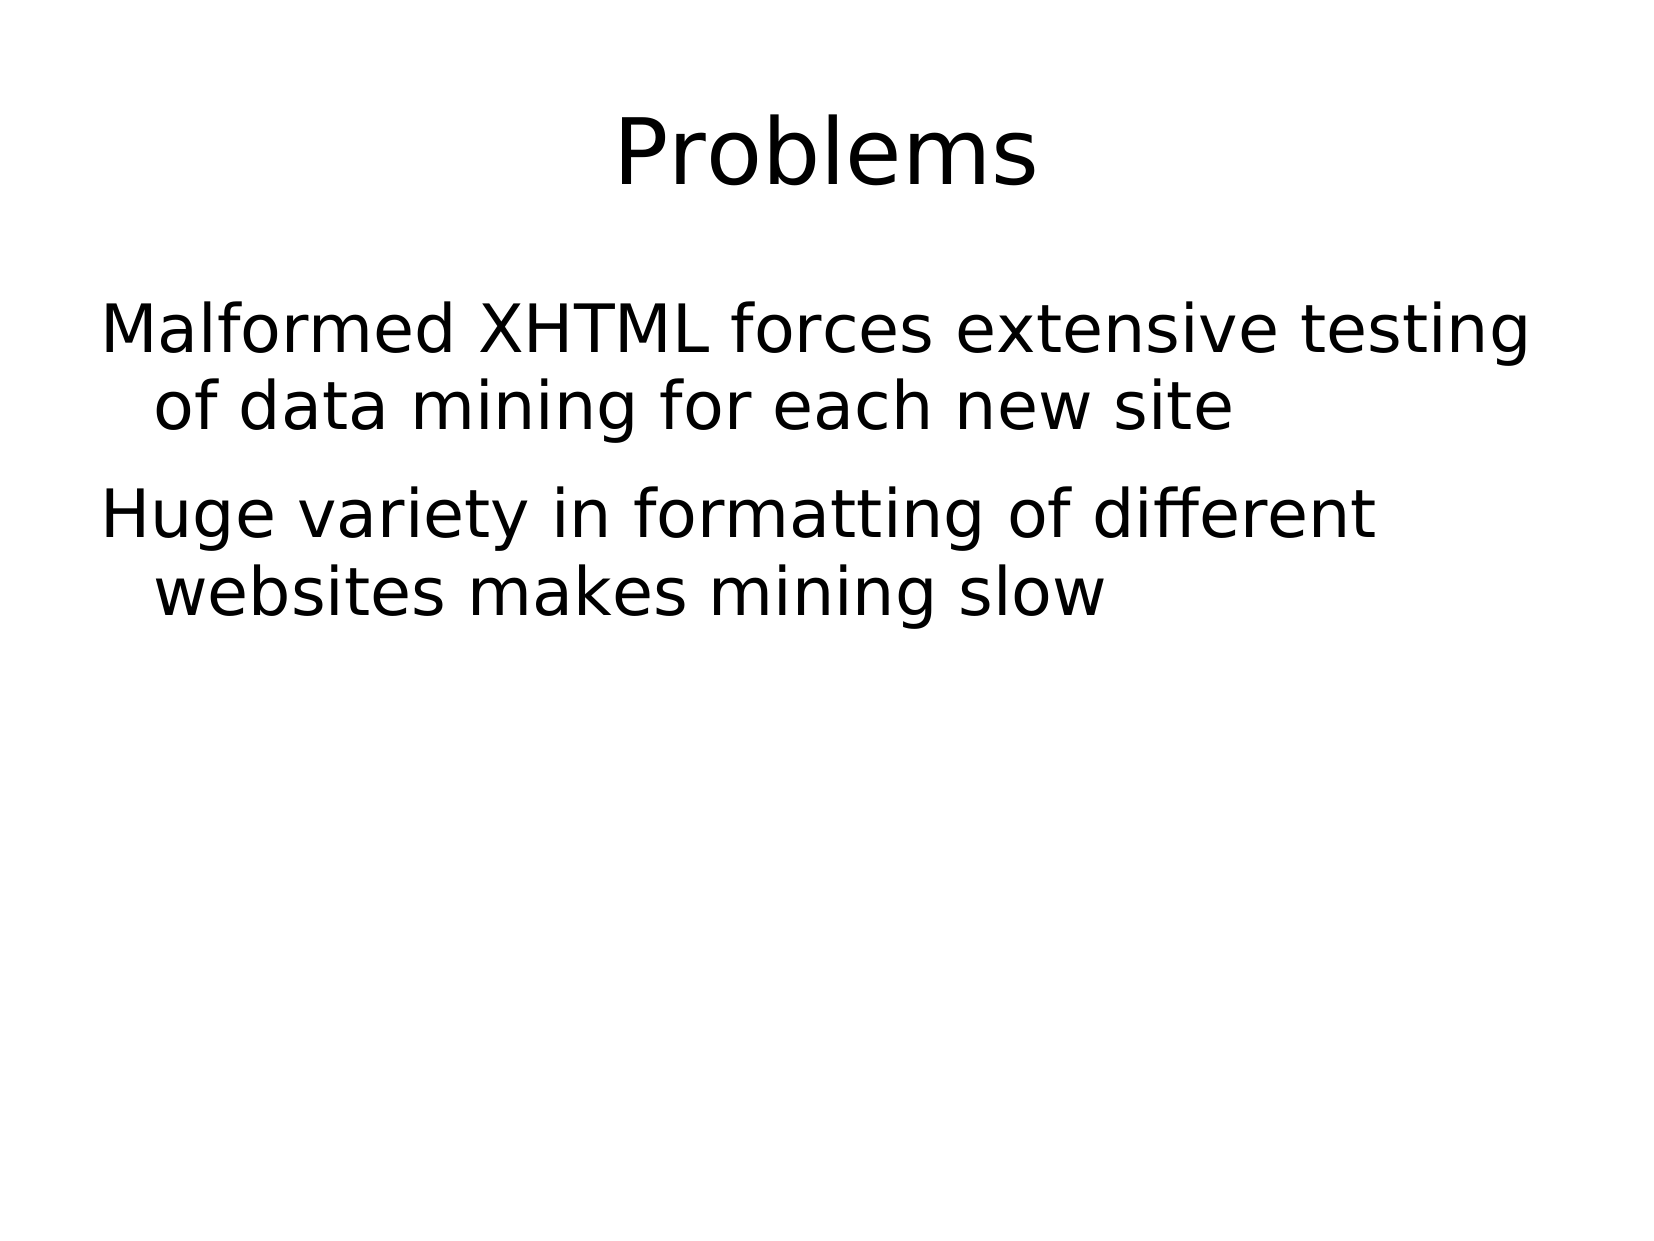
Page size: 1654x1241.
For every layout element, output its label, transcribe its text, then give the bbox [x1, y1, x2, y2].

title Problems [82, 49, 1571, 257]
list Malformed XHTML forces extensive testing of data mining for each new site Huge variety in formatting of different websites makes mining slow [82, 290, 1571, 1109]
